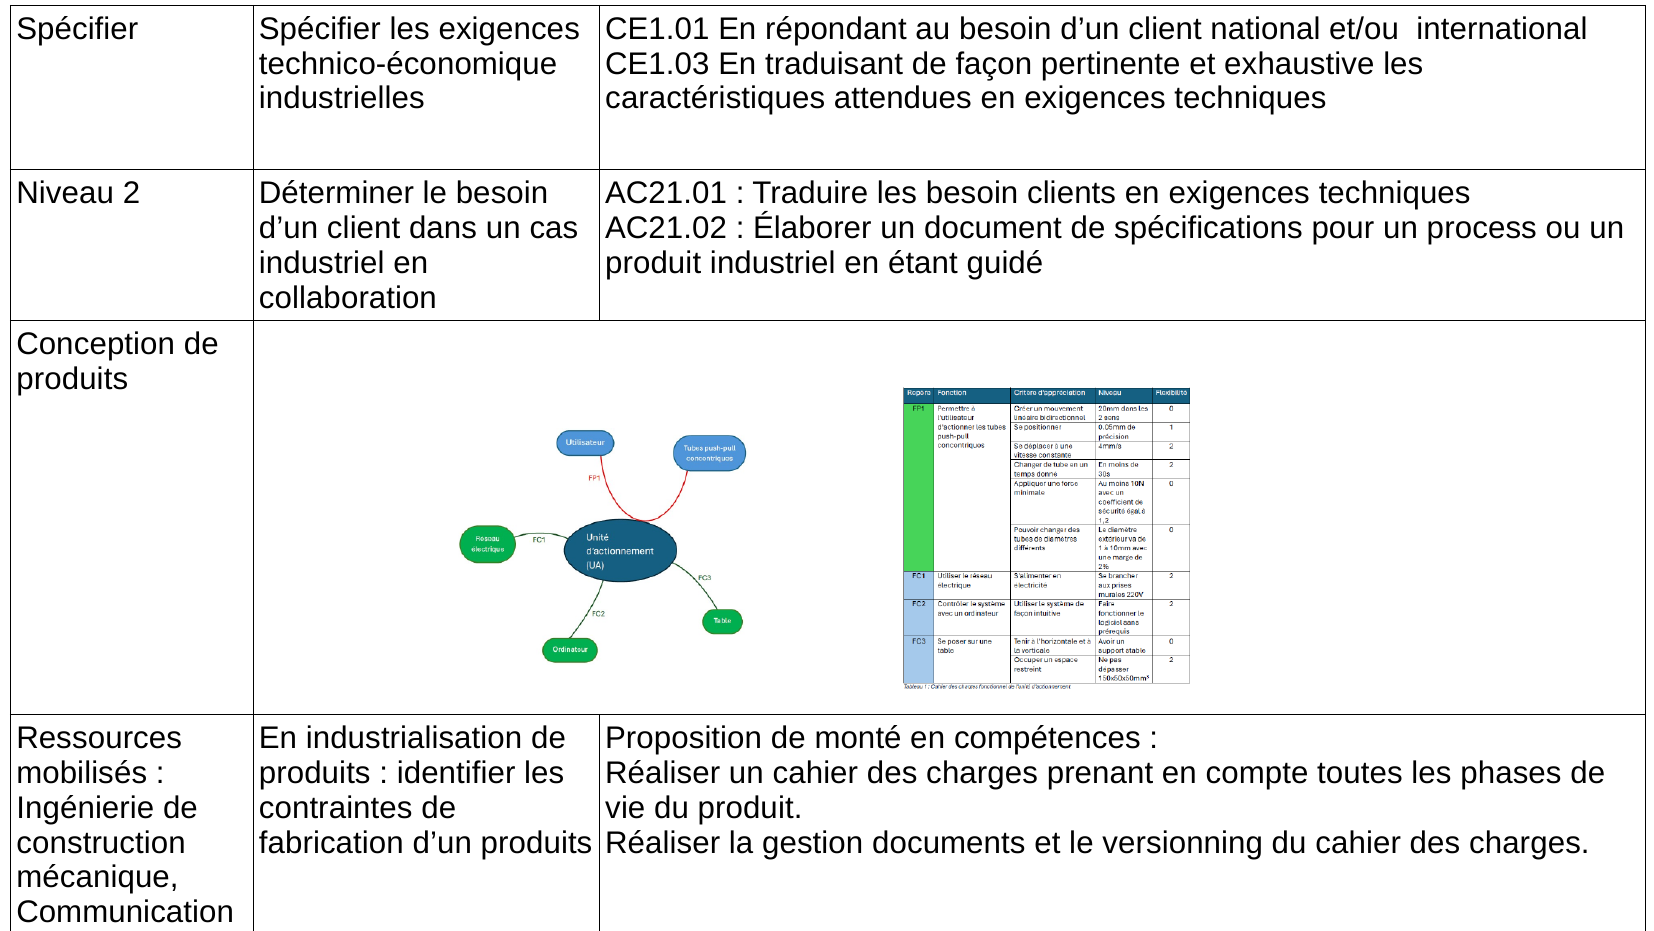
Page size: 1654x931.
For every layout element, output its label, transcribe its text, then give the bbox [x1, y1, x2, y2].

picture [452, 417, 766, 665]
table_cell En industrialisation de produits : identifier les contraintes de fabrication d’un produits [254, 715, 599, 931]
table_cell AC21.01 : Traduire les besoin clients en exigences techniques AC21.02 : Élaborer un document de spécifications pour un process ou un produit industriel en étant guidé [600, 170, 1645, 320]
table_cell Niveau 2 [11, 170, 253, 320]
table_cell [254, 321, 1645, 714]
table_cell Déterminer le besoin d’un client dans un cas industriel en collaboration [254, 170, 599, 320]
picture [900, 383, 1200, 691]
table_cell Proposition de monté en compétences : Réaliser un cahier des charges prenant en compte toutes les phases de vie du produit. Réaliser la gestion documents et le versionning du cahier des charges. [600, 715, 1645, 931]
table_header Spécifier les exigences technico-économique industrielles [254, 6, 599, 169]
table_cell Ressources mobilisés : Ingénierie de construction mécanique, Communication [11, 715, 253, 931]
table_cell Conception de produits [11, 321, 253, 714]
table_header CE1.01 En répondant au besoin d’un client national et/ou international CE1.03 En traduisant de façon pertinente et exhaustive les caractéristiques attendues en exigences techniques [600, 6, 1645, 169]
table_header Spécifier [11, 6, 253, 169]
